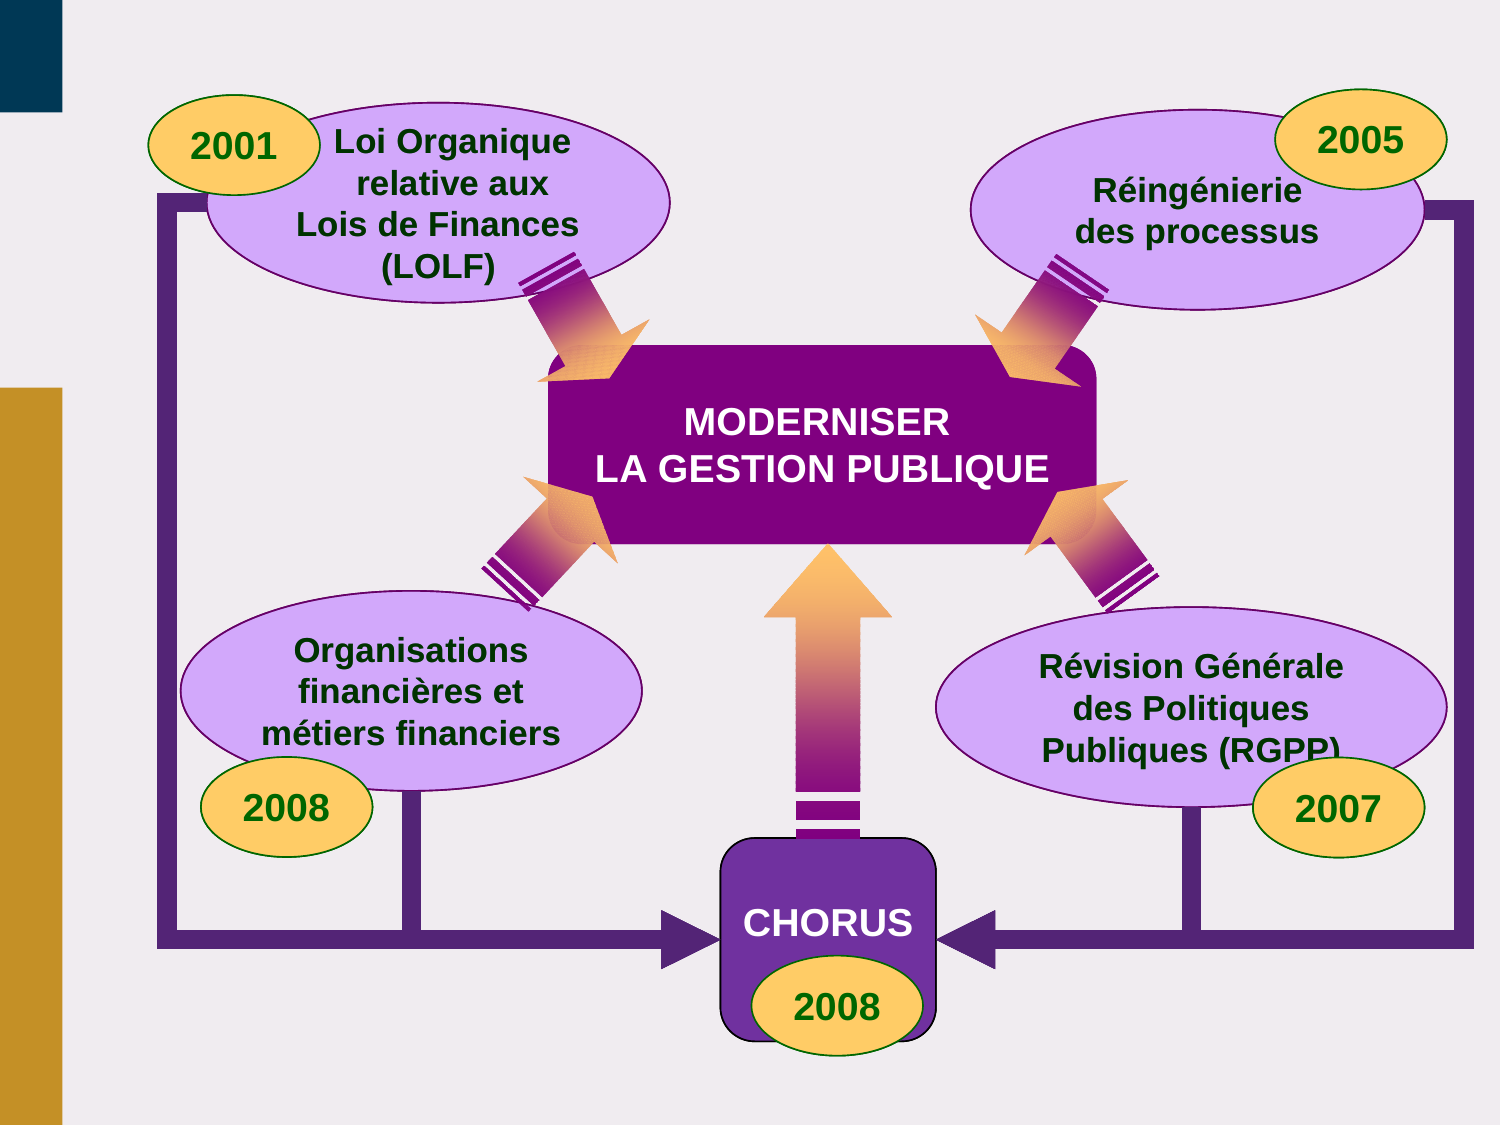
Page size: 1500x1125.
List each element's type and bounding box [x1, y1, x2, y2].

picture [147, 88, 1477, 1059]
